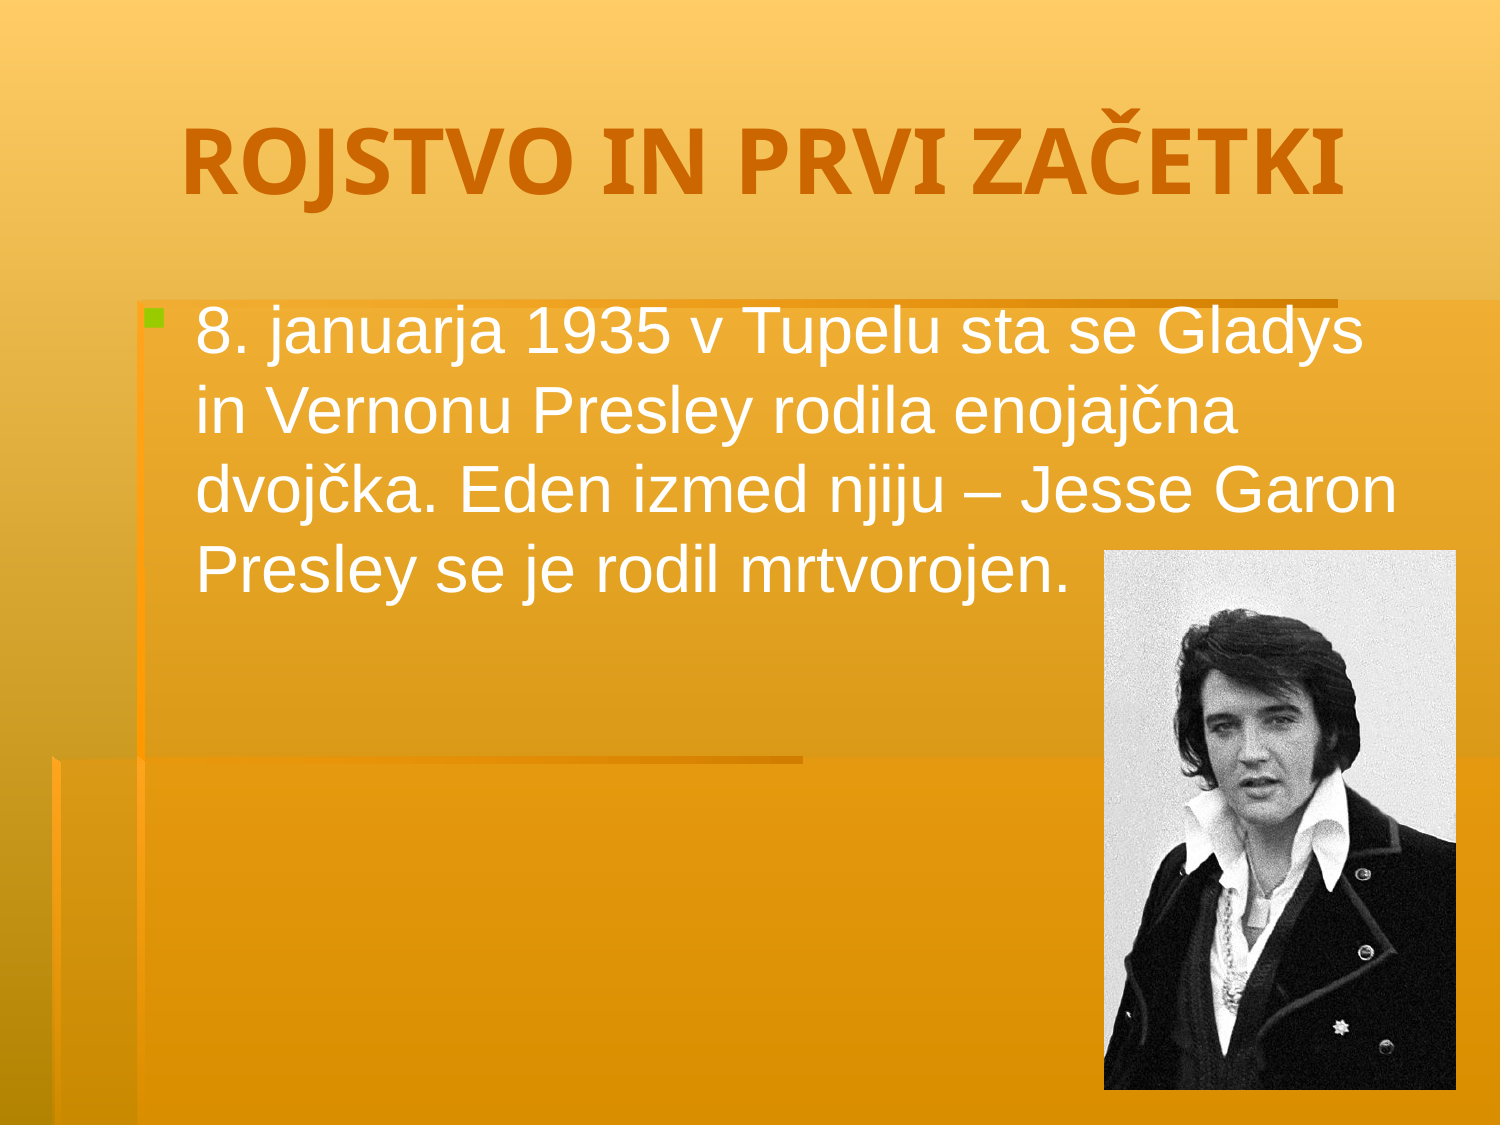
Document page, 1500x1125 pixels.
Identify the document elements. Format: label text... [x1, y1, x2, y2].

title ROJSTVO IN PRVI ZAČETKI [75, 40, 1451, 275]
list 8. januarja 1935 v Tupelu sta se Gladys in Vernonu Presley rodila enojajčna dvojčka. Eden izmed njiju – Jesse Garon Presley se je rodil mrtvorojen. [123, 278, 1438, 967]
picture [1104, 550, 1456, 1090]
